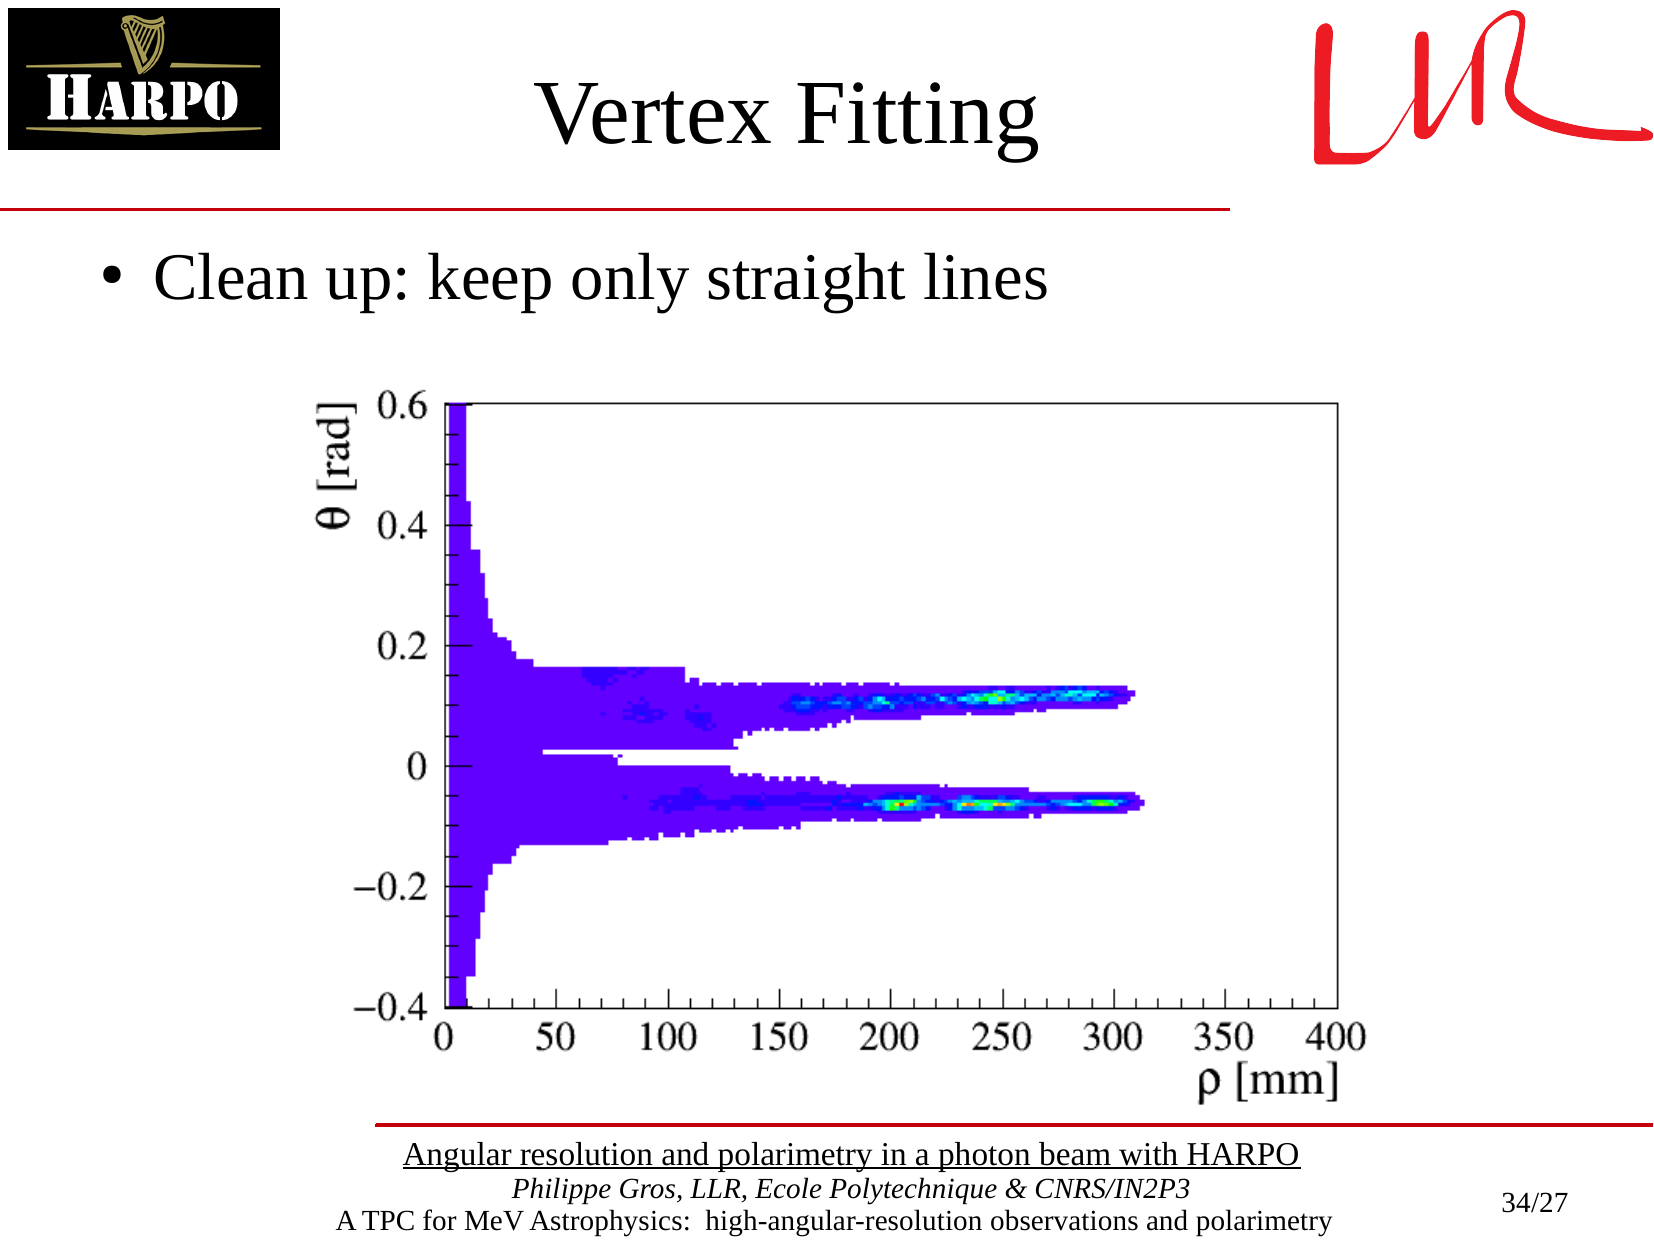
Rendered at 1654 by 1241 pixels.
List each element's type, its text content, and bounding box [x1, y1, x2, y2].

list Clean up: keep only straight lines [82, 239, 1571, 1102]
picture [282, 381, 1370, 1120]
title Vertex Fitting [284, 14, 1290, 210]
picture [1314, 10, 1653, 165]
picture [8, 8, 280, 150]
